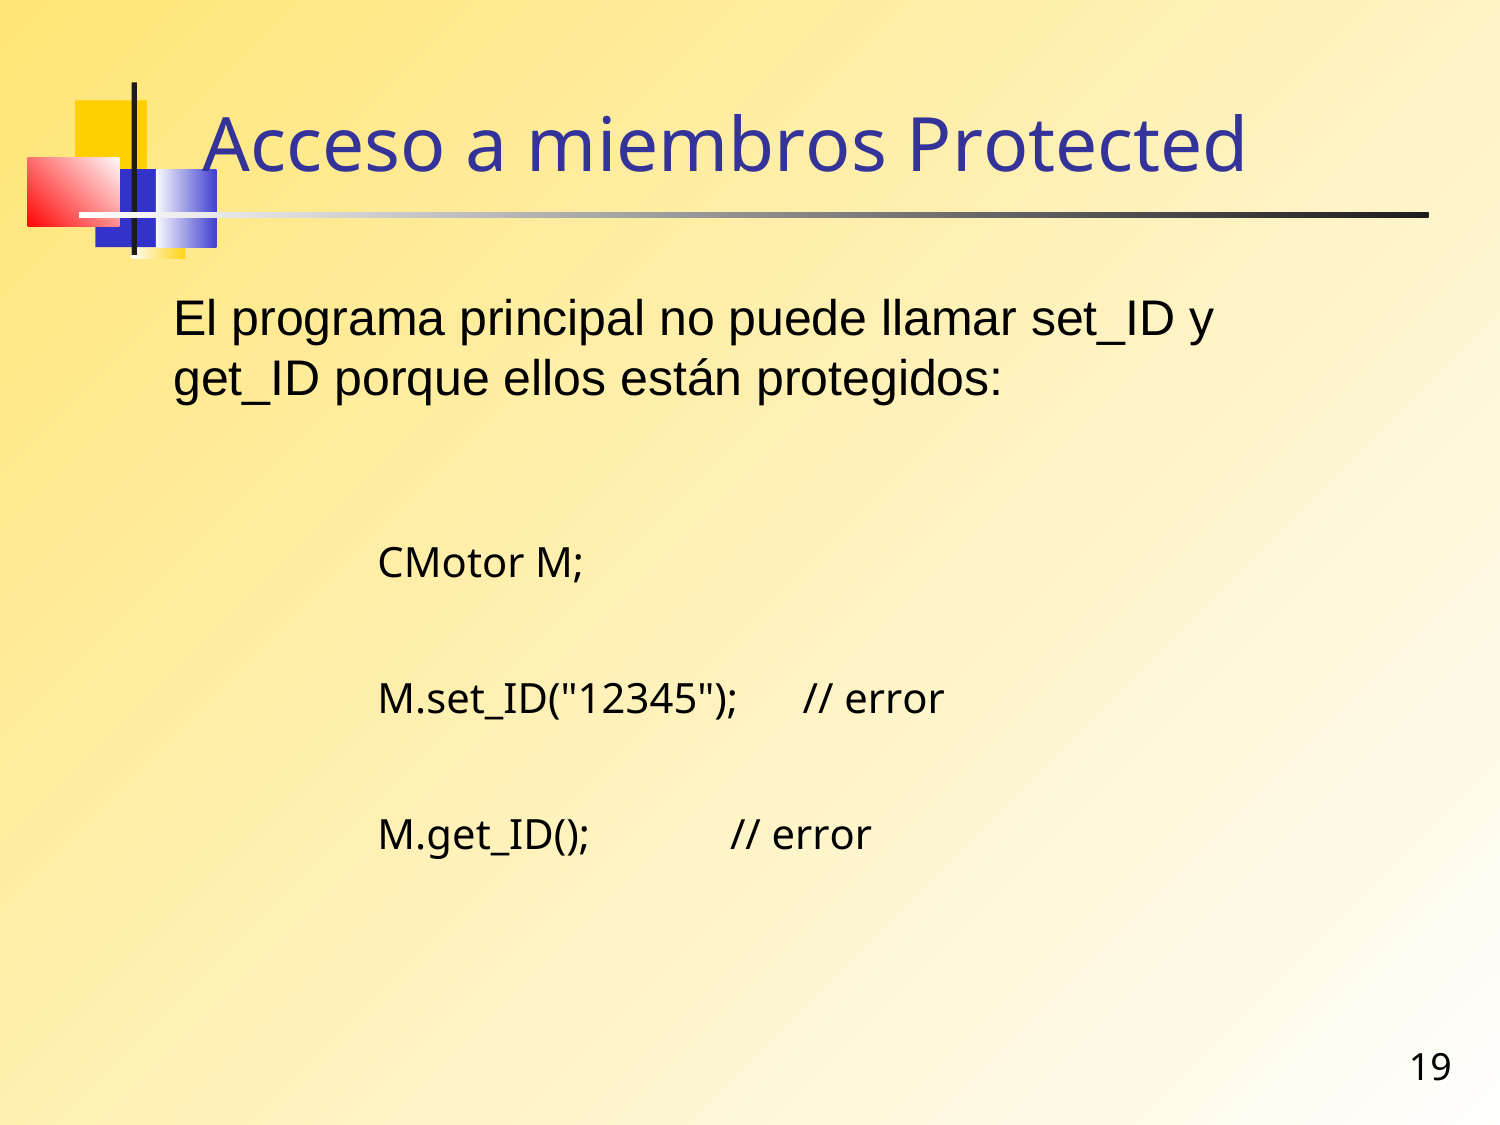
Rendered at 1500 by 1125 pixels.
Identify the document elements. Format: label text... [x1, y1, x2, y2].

text_box El programa principal no puede llamar set_ID y get_ID porque ellos están protegidos: [149, 277, 1388, 413]
title Acceso a miembros Protected [187, 37, 1466, 201]
list CMotor M; M.set_ID("12345"); // error M.get_ID(); // error [362, 524, 1463, 1013]
